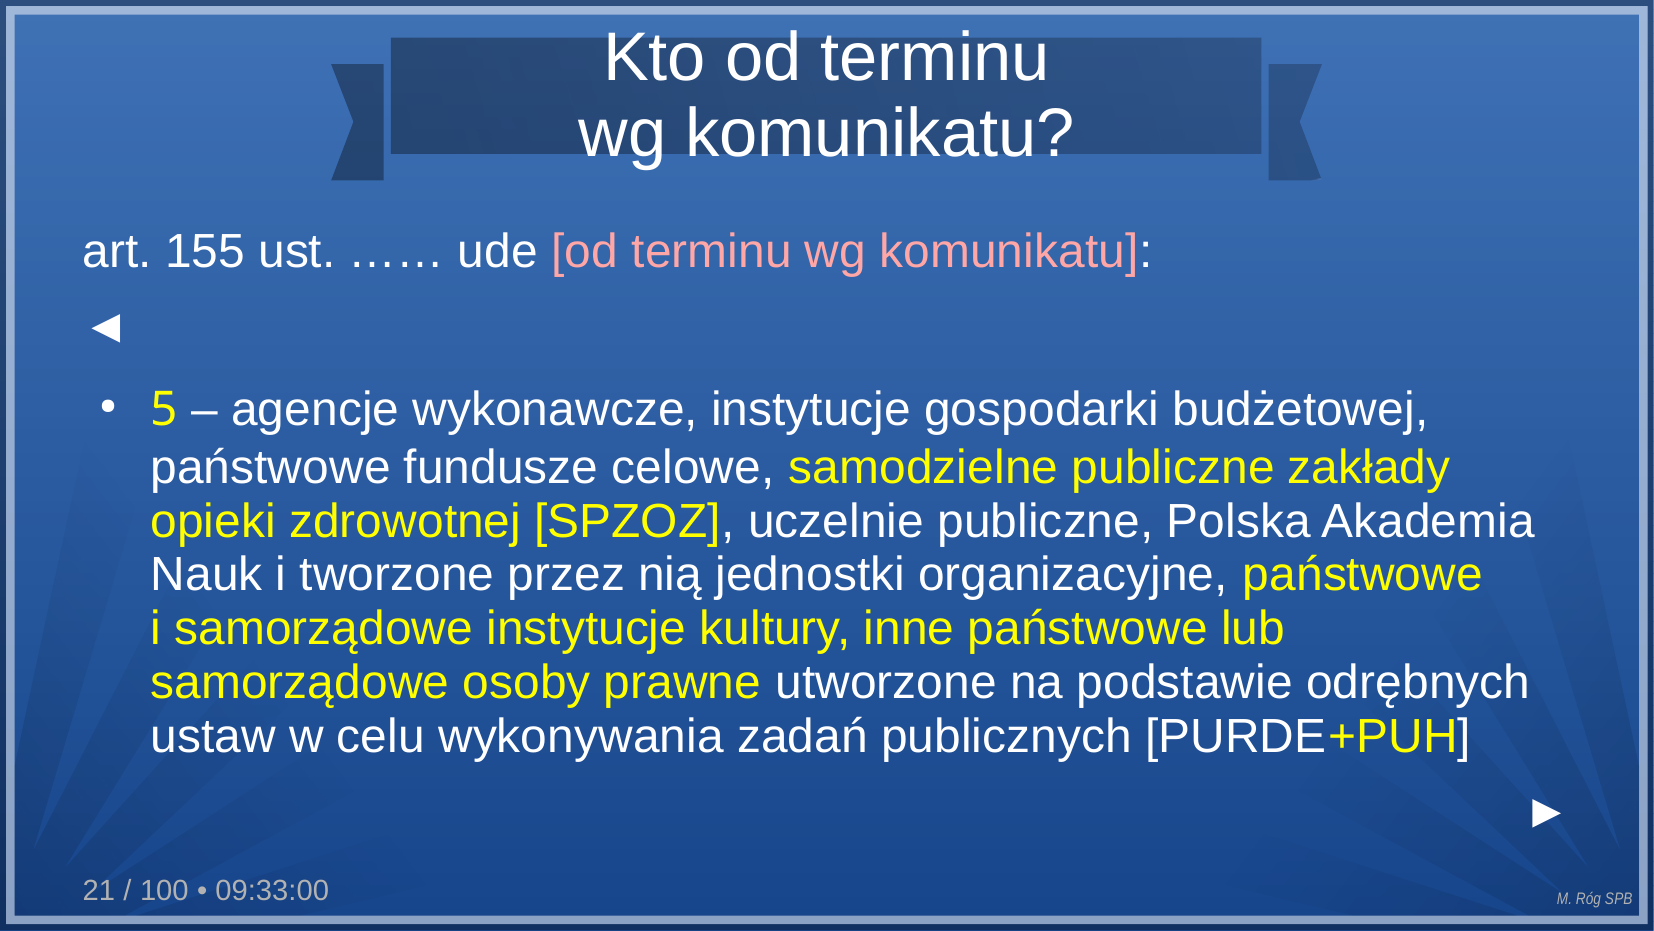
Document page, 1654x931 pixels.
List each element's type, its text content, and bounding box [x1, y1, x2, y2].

list art. 155 ust. …… ude [od terminu wg komunikatu]: ◄ 5 – agencje wykonawcze, instytucje gospodarki budżetowej, państwowe fundusze celowe, samodzielne publiczne zakłady opieki zdrowotnej [SPZOZ], uczelnie publiczne, Polska Akademia Nauk i tworzone przez nią jednostki organizacyjne, państwowe i samorządowe instytucje kultury, inne państwowe lub samorządowe osoby prawne utworzone na podstawie odrębnych ustaw w celu wykonywania zadań publicznych [PURDE+PUH] ► [82, 224, 1571, 848]
title Kto od terminu wg komunikatu? [389, 17, 1264, 172]
